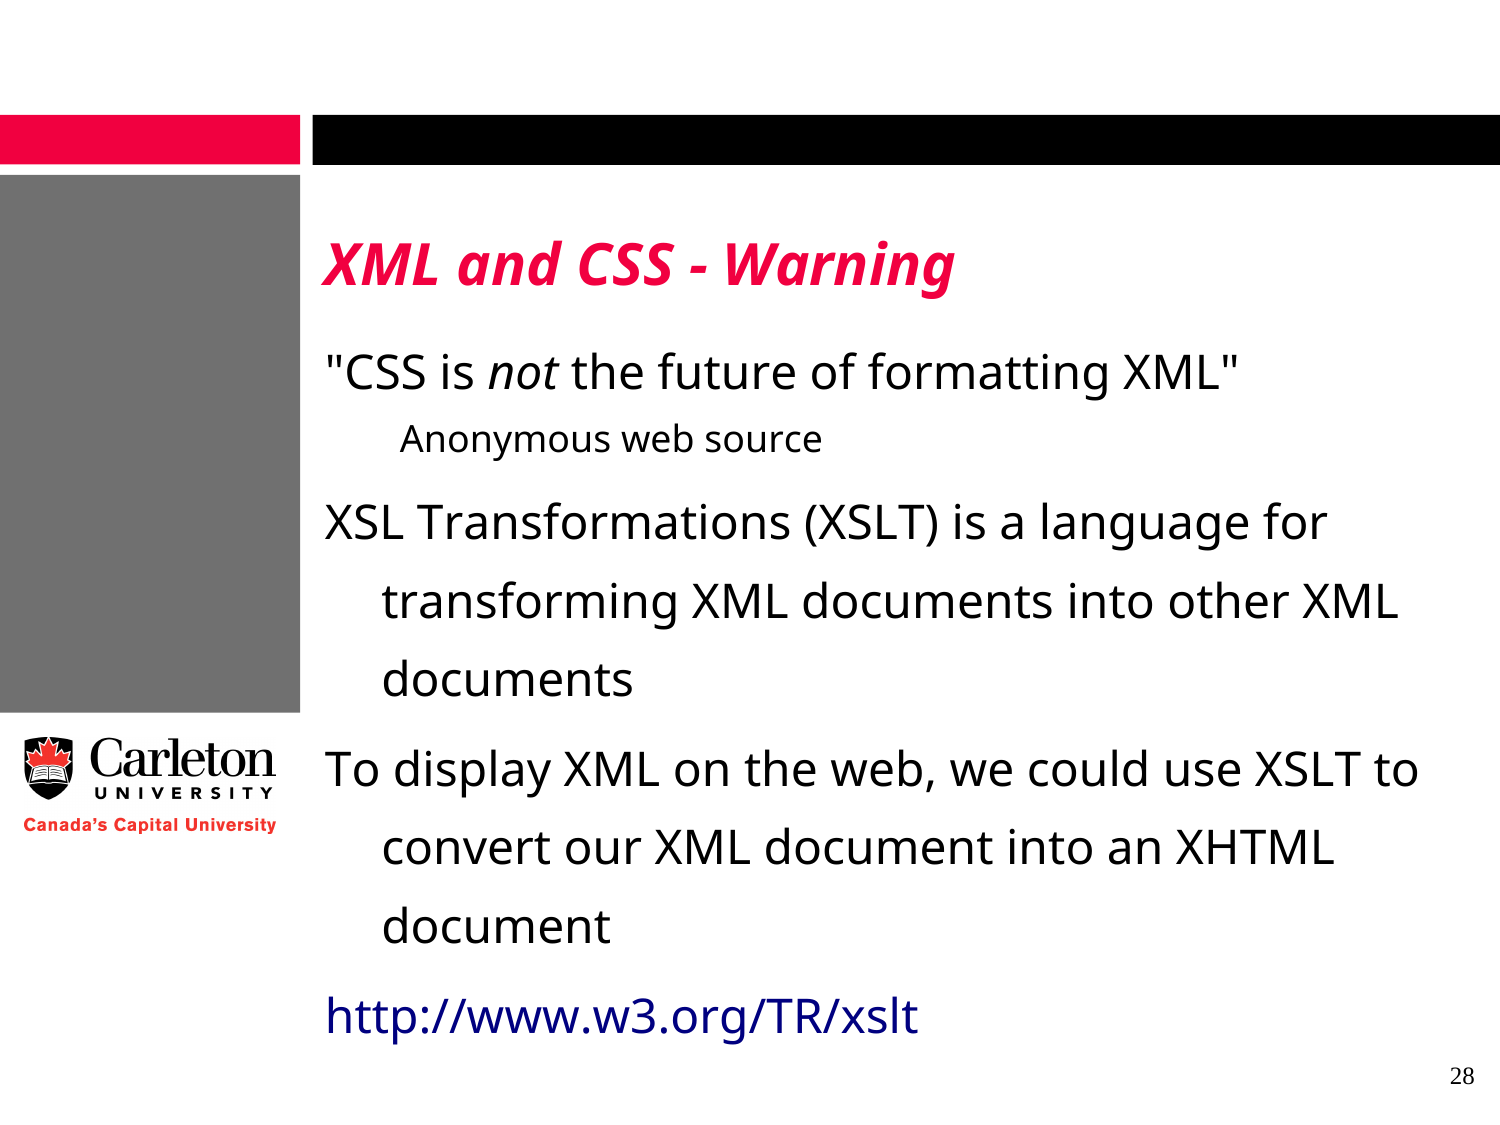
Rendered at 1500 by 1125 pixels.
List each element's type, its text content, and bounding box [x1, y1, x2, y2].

picture [24, 737, 276, 834]
list "CSS is not the future of formatting XML" Anonymous web source XSL Transformations (XSLT) is a language for transforming XML documents into other XML documents To display XML on the web, we could use XSLT to convert our XML document into an XHTML document http://www.w3.org/TR/xslt [324, 324, 1450, 1036]
title XML and CSS - Warning [324, 194, 1450, 324]
